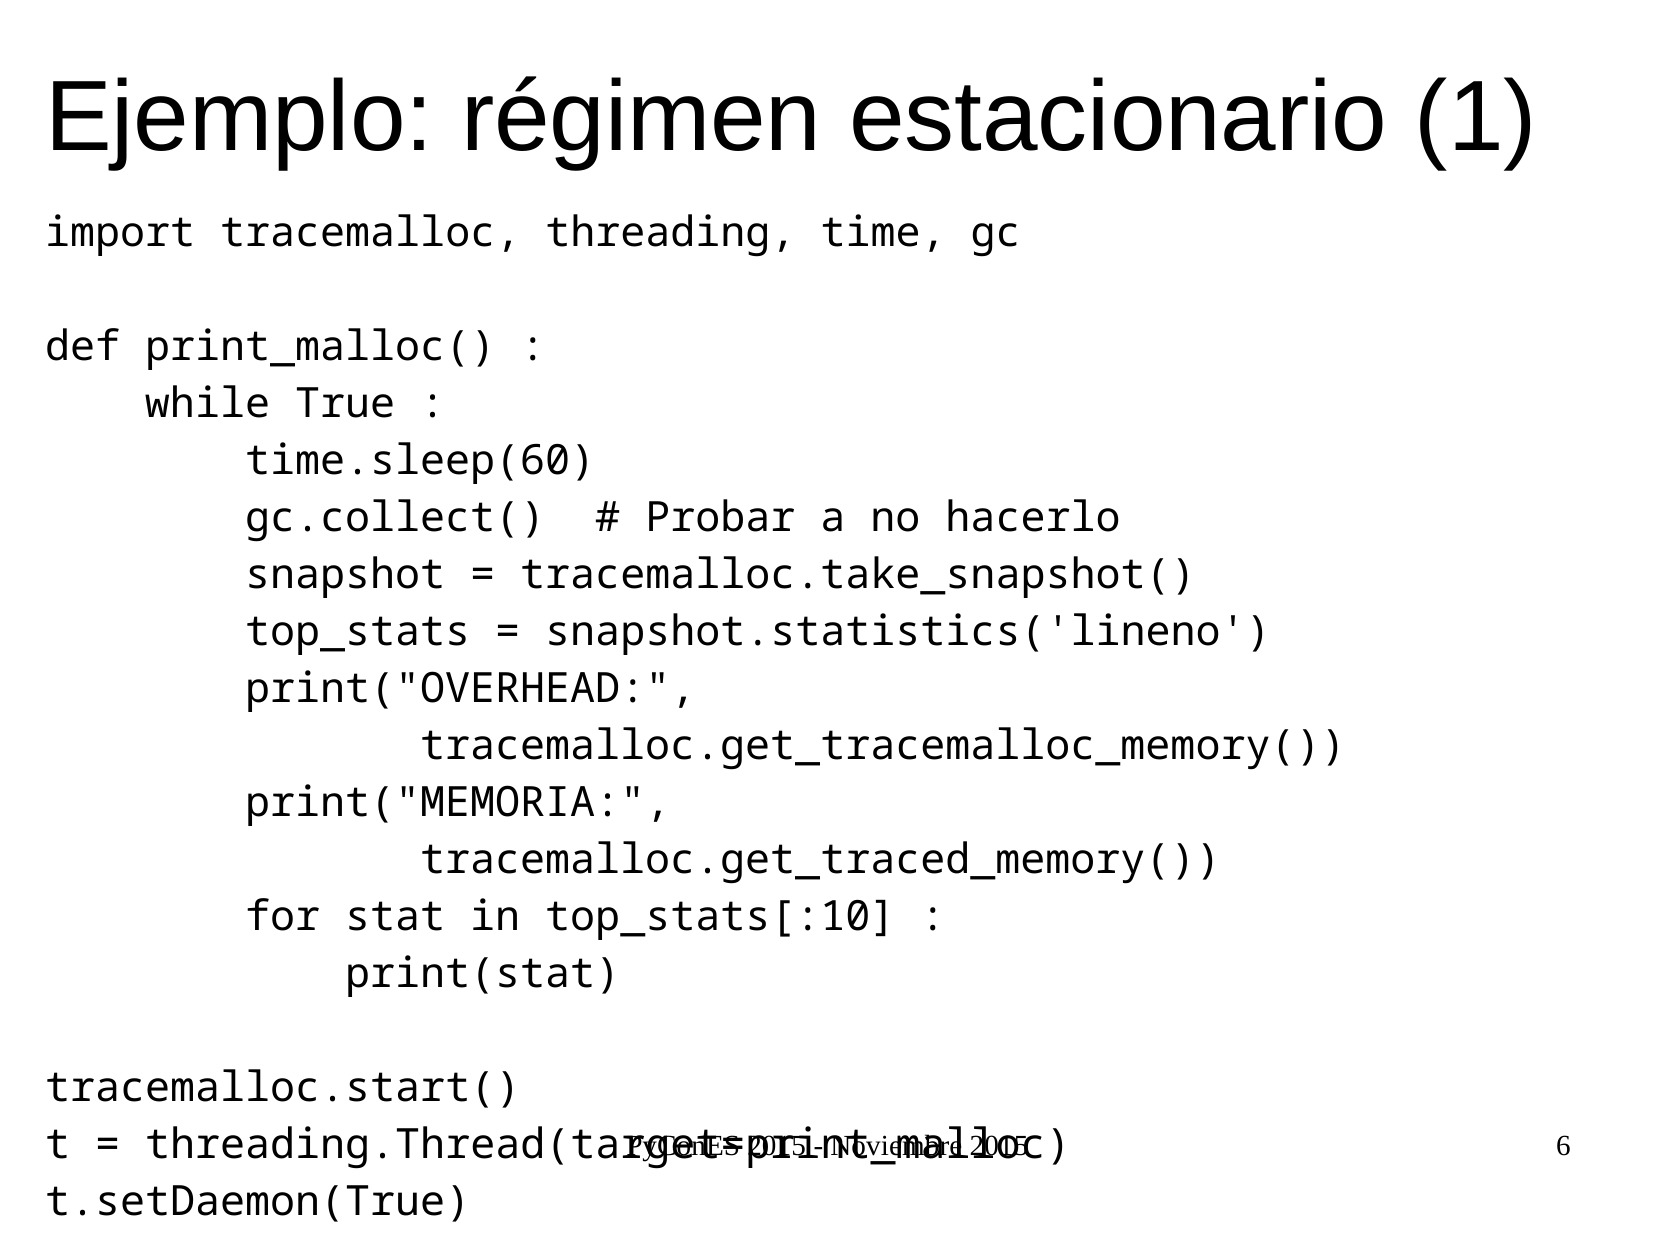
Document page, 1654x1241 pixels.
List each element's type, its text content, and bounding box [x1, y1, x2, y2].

subtitle Ejemplo: régimen estacionario (1) import tracemalloc, threading, time, gc def print_malloc() : while True : time.sleep(60) gc.collect() # Probar a no hacerlo snapshot = tracemalloc.take_snapshot() top_stats = snapshot.statistics('lineno') print("OVERHEAD:", tracemalloc.get_tracemalloc_memory()) print("MEMORIA:", tracemalloc.get_traced_memory()) for stat in top_stats[:10] : print(stat) tracemalloc.start() t = threading.Thread(target=print_malloc) t.setDaemon(True) t.start() [45, 60, 1606, 1173]
